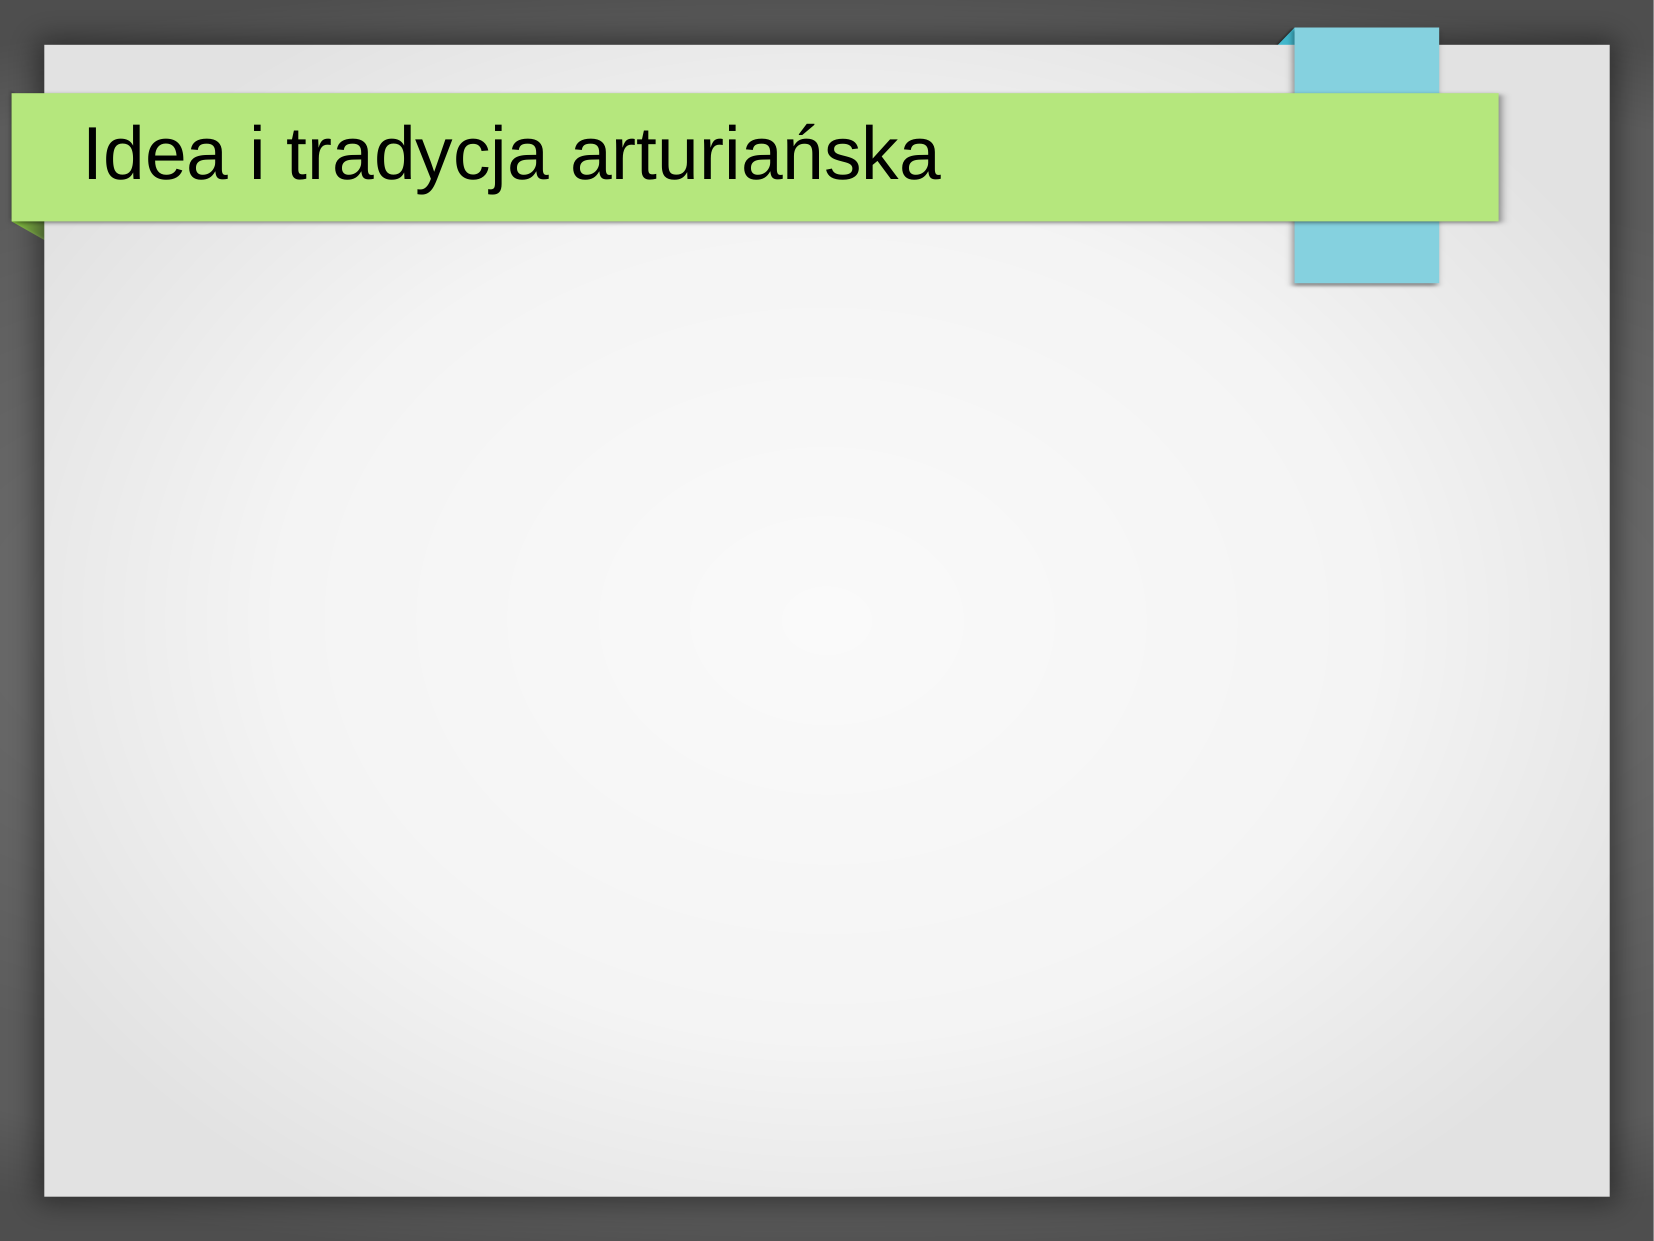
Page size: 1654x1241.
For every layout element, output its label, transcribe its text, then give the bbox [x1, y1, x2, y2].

picture [0, 0, 1654, 1241]
title Idea i tradycja arturiańska [82, 94, 1264, 213]
